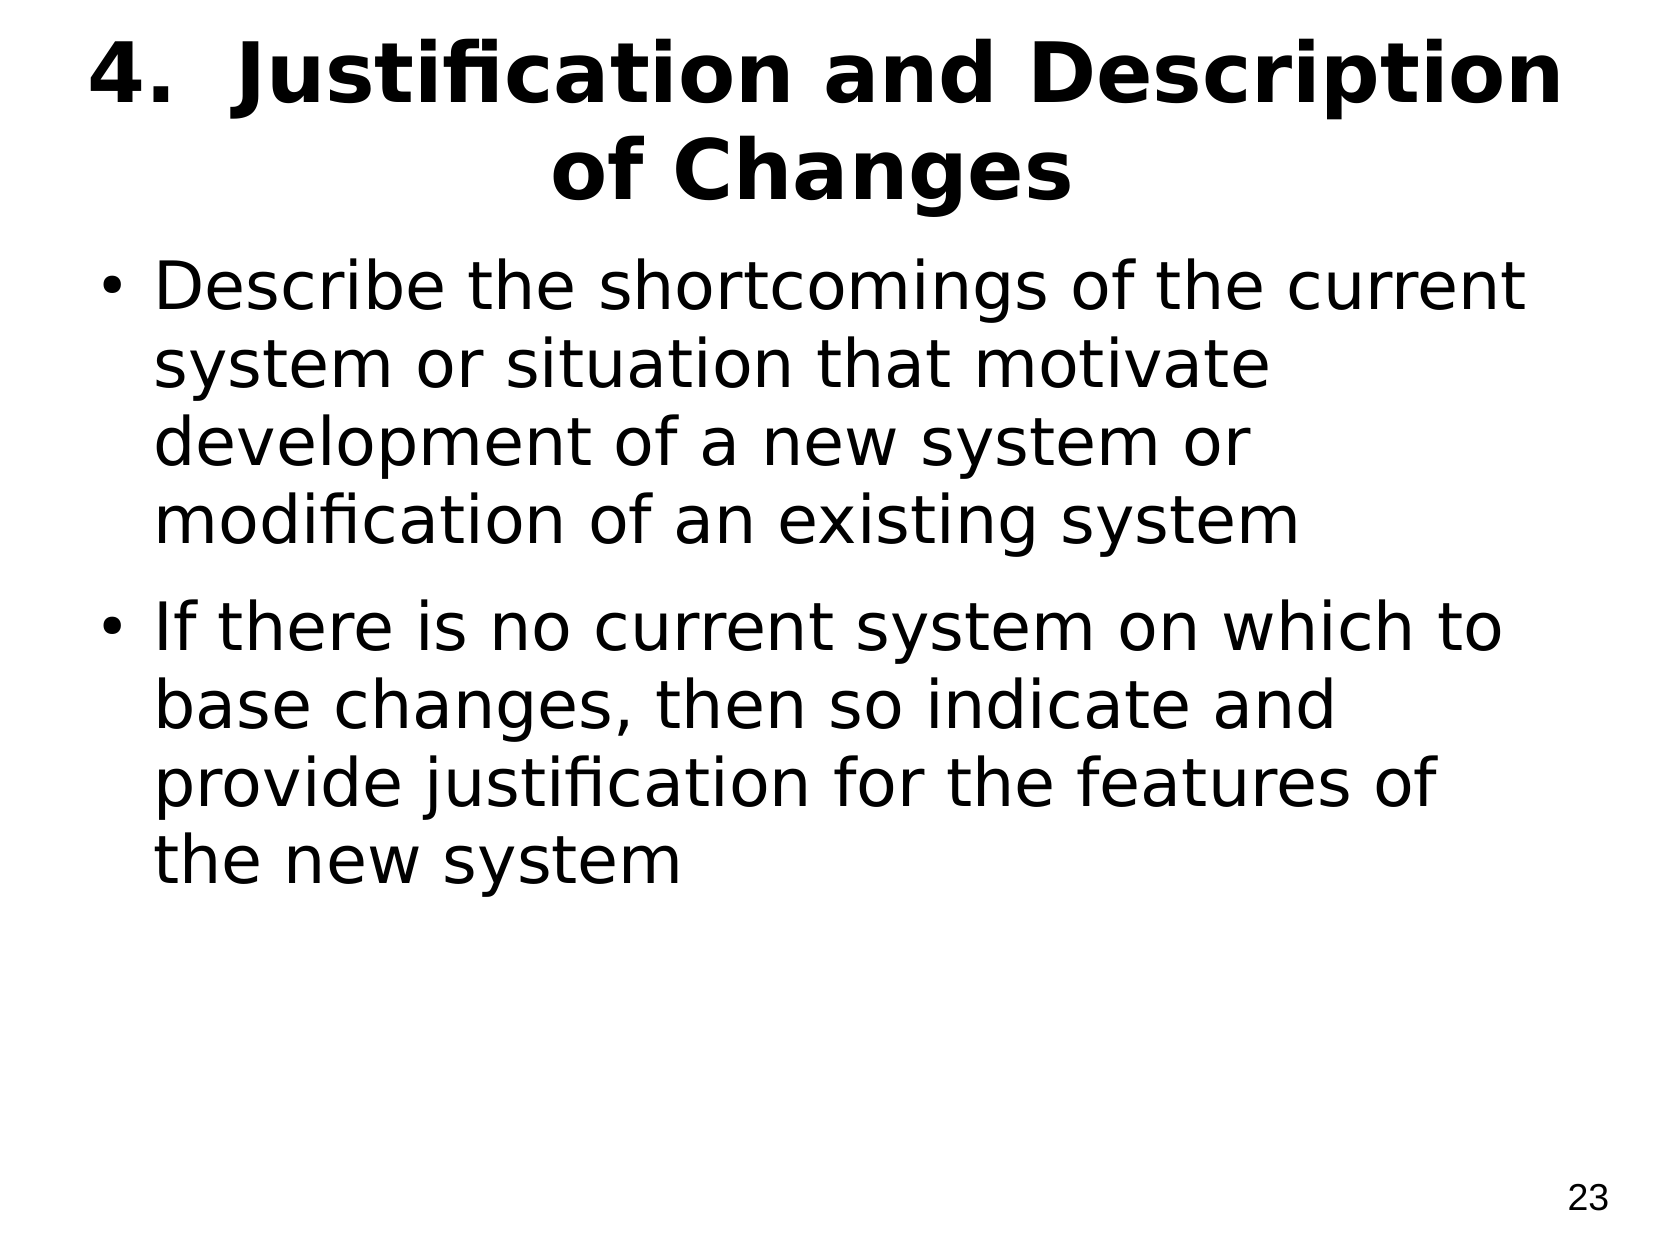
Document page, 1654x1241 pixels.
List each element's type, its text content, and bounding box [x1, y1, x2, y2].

title 4. Justification and Description of Changes [82, 25, 1571, 220]
list Describe the shortcomings of the current system or situation that motivate development of a new system or modification of an existing system If there is no current system on which to base changes, then so indicate and provide justification for the features of the new system [82, 248, 1538, 1186]
